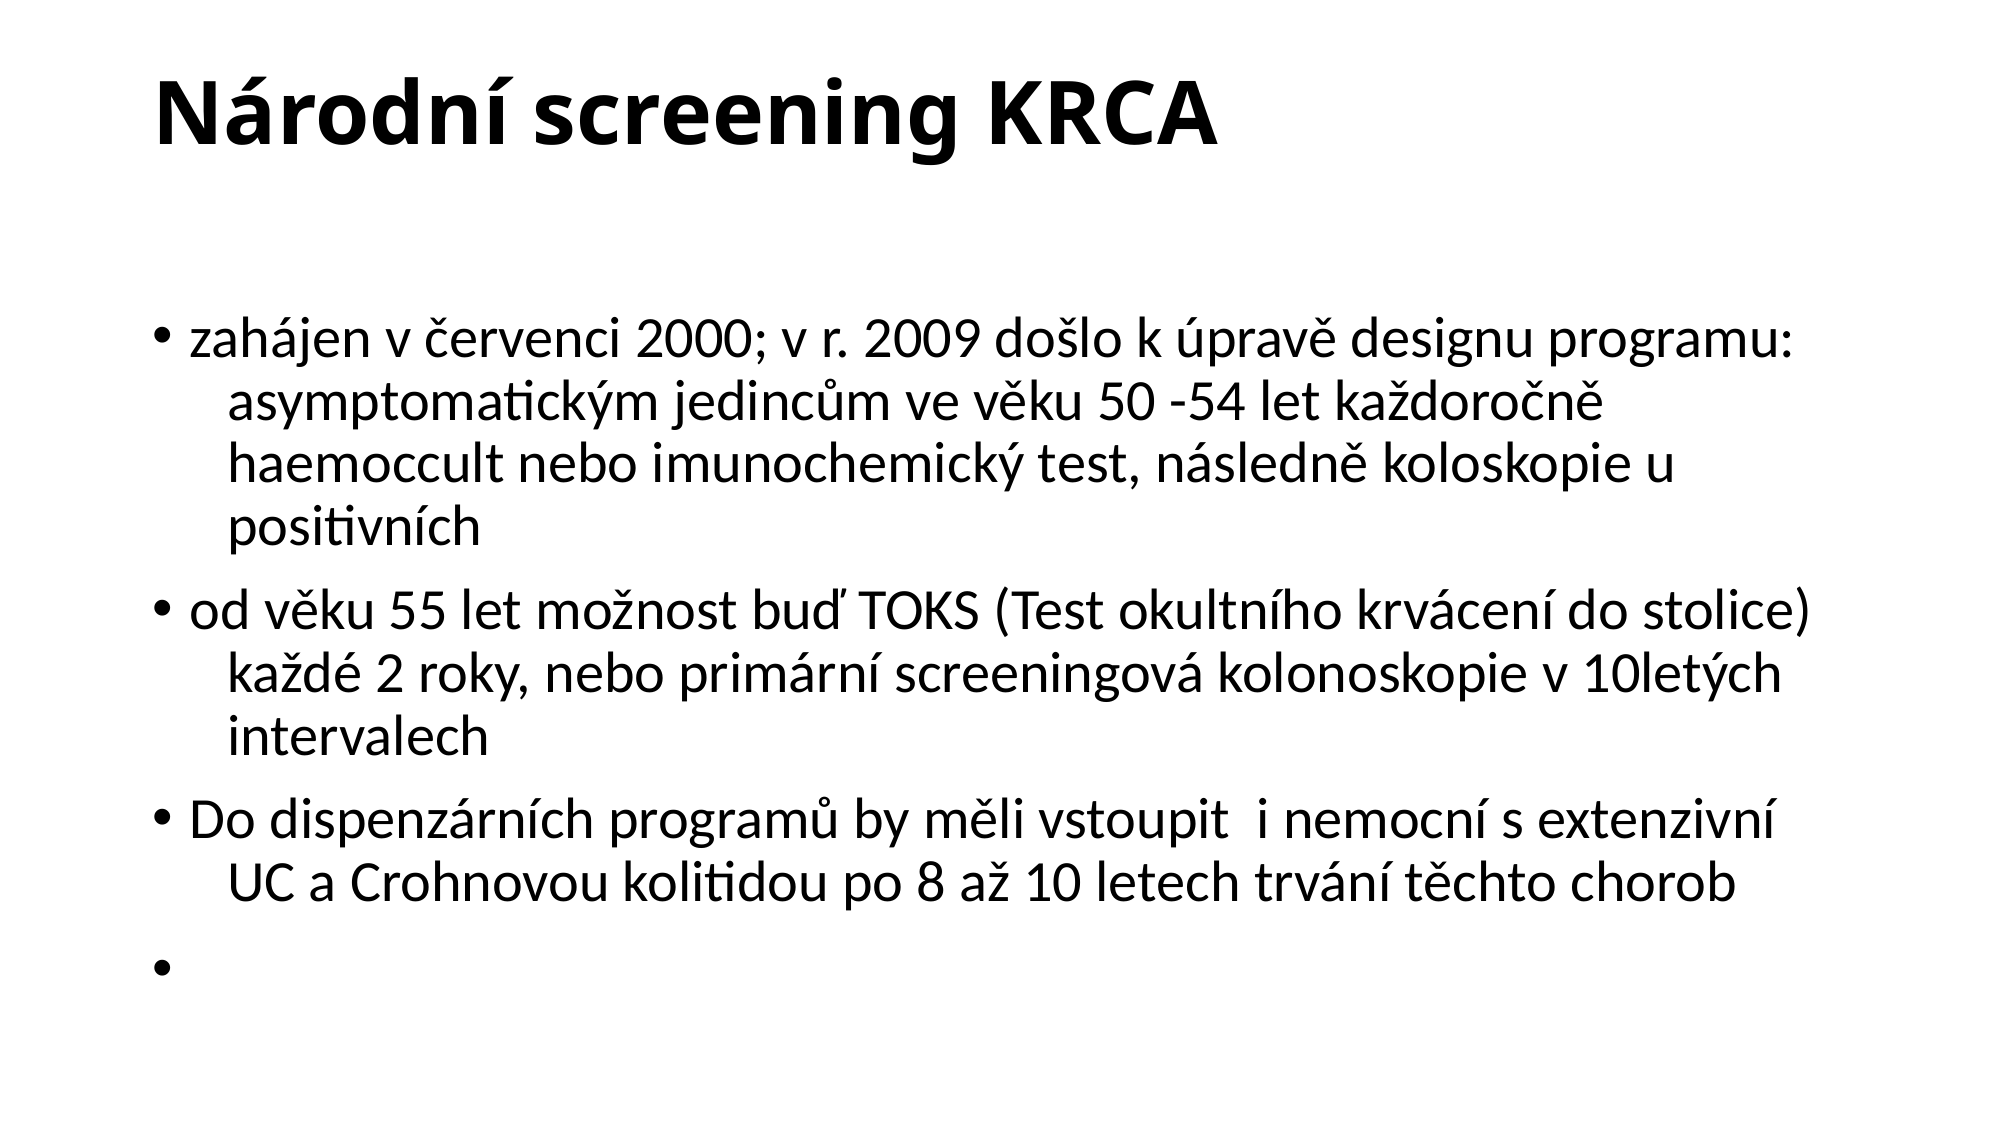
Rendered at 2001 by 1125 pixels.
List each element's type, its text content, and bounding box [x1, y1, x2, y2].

title Národní screening KRCA [137, 59, 1863, 278]
list zahájen v červenci 2000; v r. 2009 došlo k úpravě designu programu: asymptomatickým jedincům ve věku 50 -54 let každoročně haemoccult nebo imunochemický test, následně koloskopie u positivních od věku 55 let možnost buď TOKS (Test okultního krvácení do stolice) každé 2 roky, nebo primární screeningová kolonoskopie v 10letých intervalech Do dispenzárních programů by měli vstoupit i nemocní s extenzivní UC a Crohnovou kolitidou po 8 až 10 letech trvání těchto chorob [137, 299, 1863, 1014]
